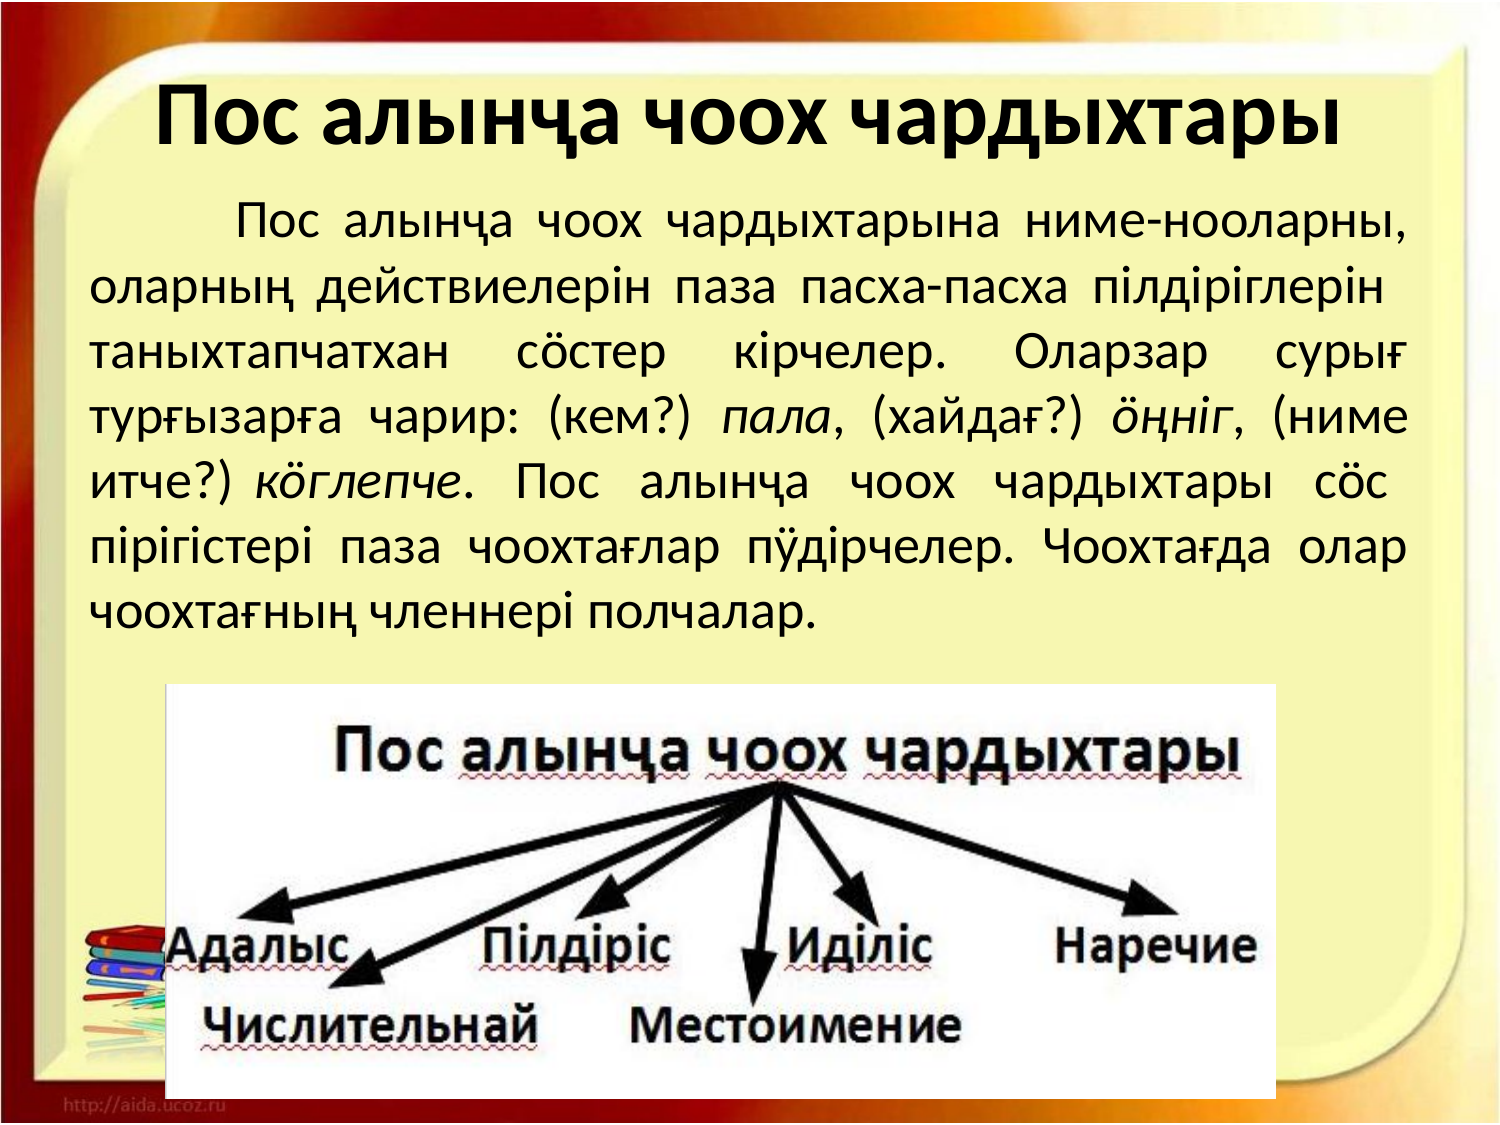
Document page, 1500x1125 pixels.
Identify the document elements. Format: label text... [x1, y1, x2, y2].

list Пос алынҷа чоох чардыхтарына ниме-нооларны, оларның действиелерiн паза пасха-пасха пiлдiрiглерiн таныхтапчатхан сӧстер кiрчелер. Oларзар сурығ турғызарға чарир: (кем?) пала, (хайдағ?) ӧңнiг, (ниме итче?) кӧглепче. Пос алынҷа чоох чардыхтары сӧс пiрiгiстерi паза чоохтағлар пӱдiрчелер. Чоохтағда олар чоохтағның членнерi полчалар. [75, 172, 1425, 1052]
picture [0, 2, 1500, 1123]
title Пос алынҷа чоох чардыхтары [75, 45, 1425, 172]
